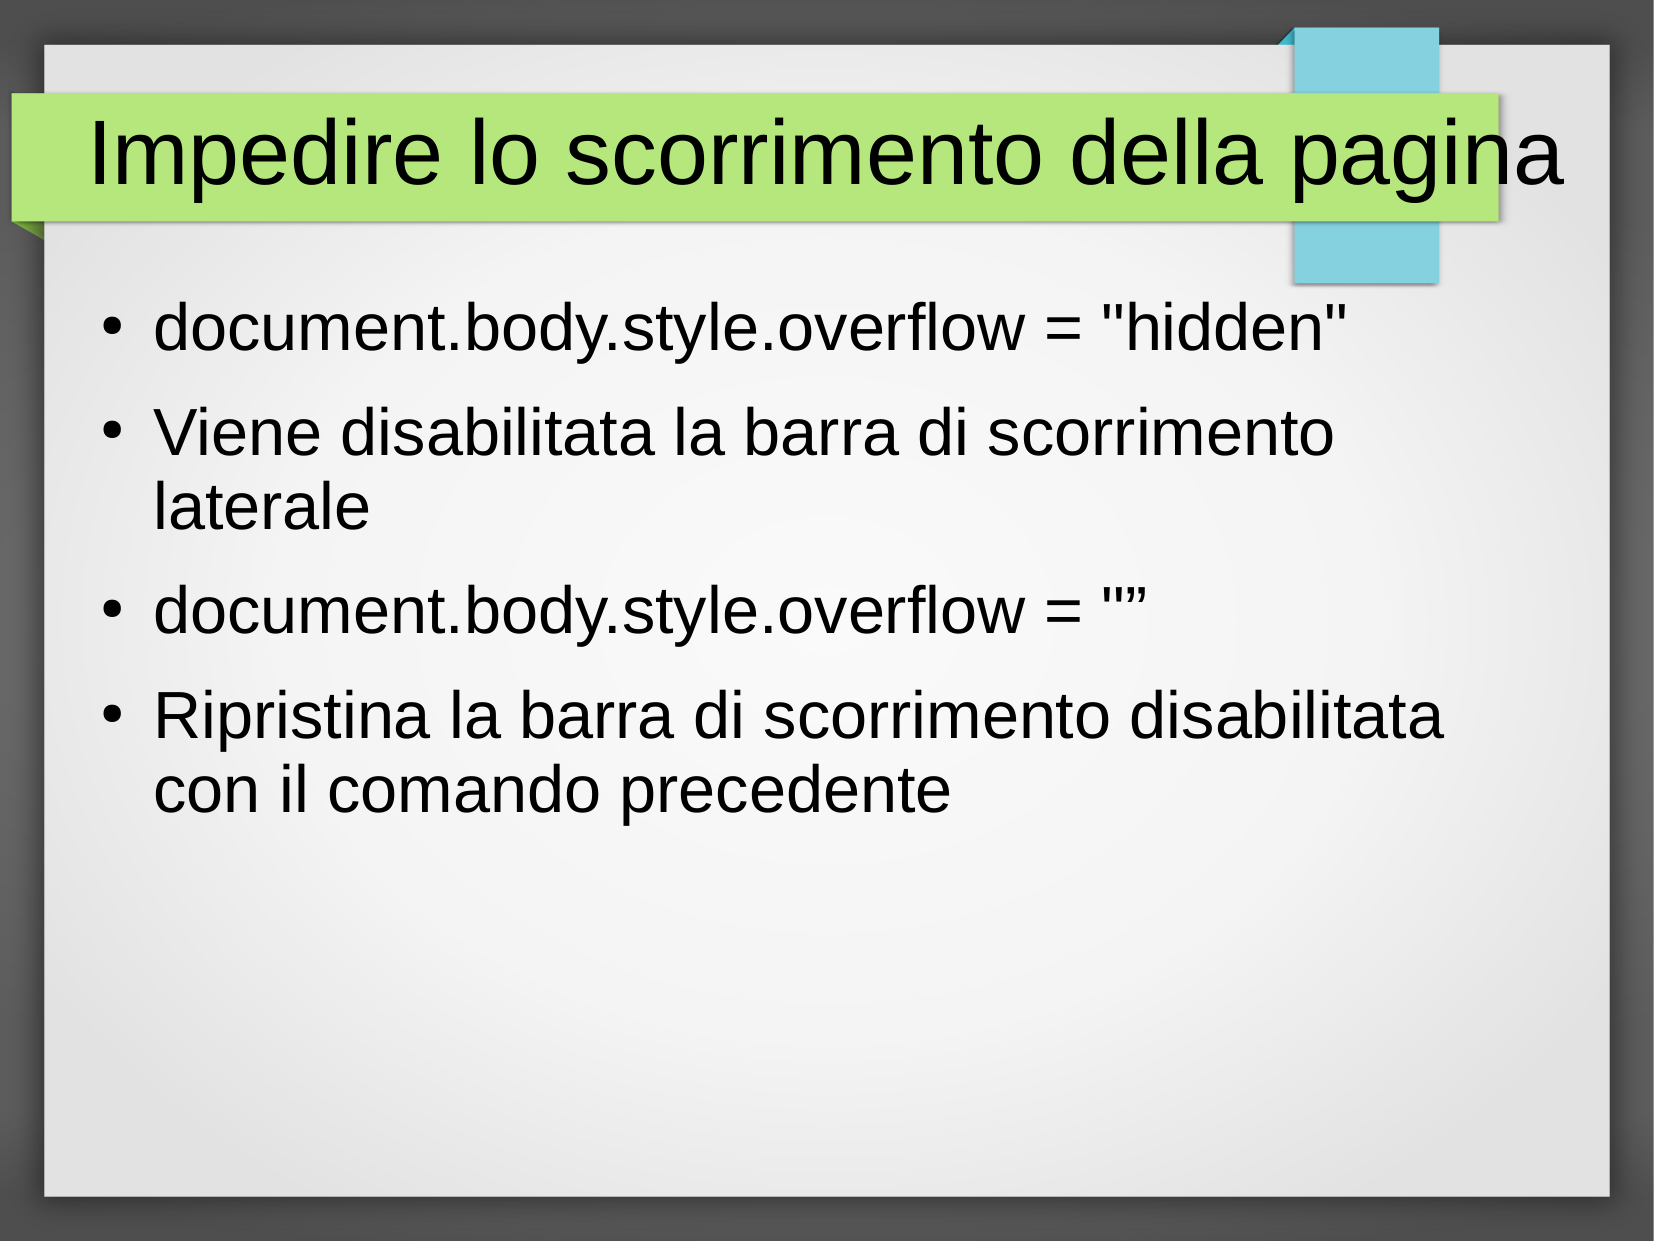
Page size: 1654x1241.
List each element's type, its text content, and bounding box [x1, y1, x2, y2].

title Impedire lo scorrimento della pagina [82, 49, 1571, 257]
list document.body.style.overflow = "hidden" Viene disabilitata la barra di scorrimento laterale document.body.style.overflow = "” Ripristina la barra di scorrimento disabilitata con il comando precedente [82, 290, 1571, 1182]
picture [0, 0, 1654, 1241]
